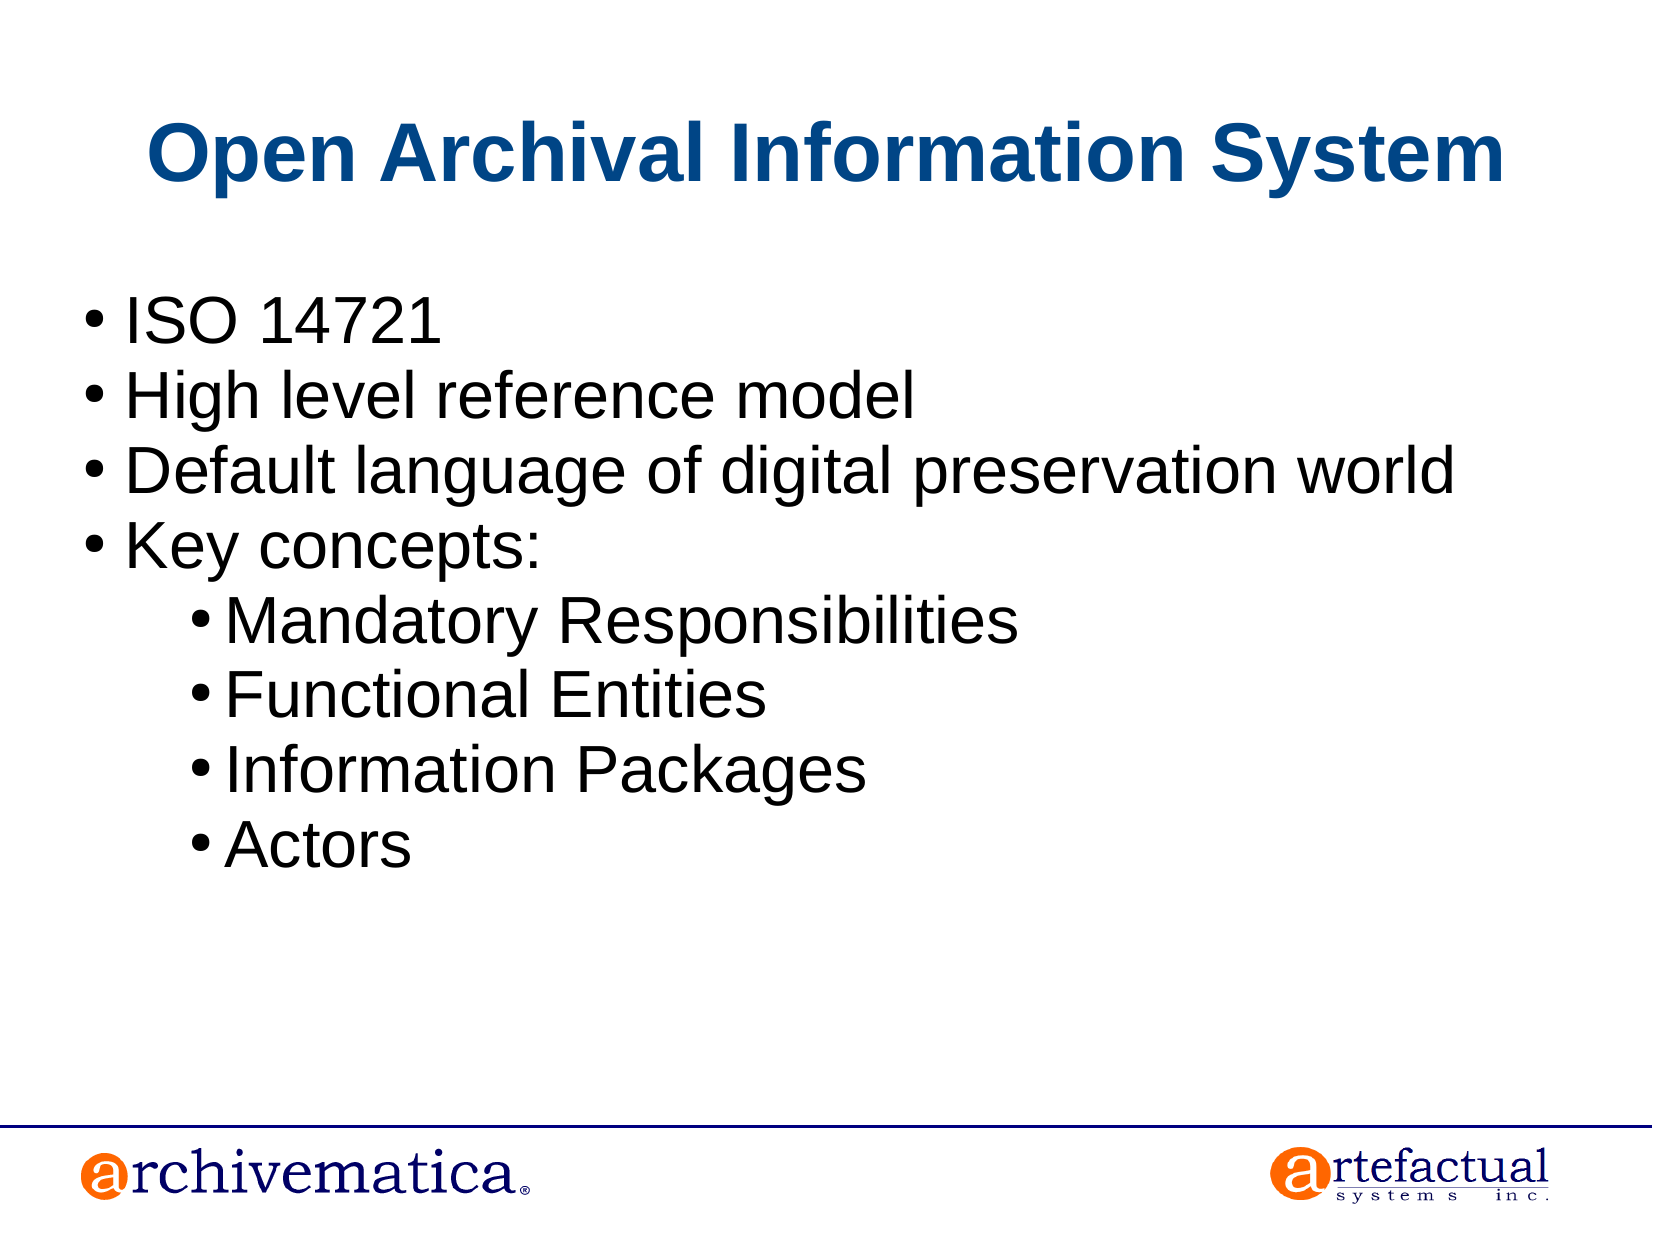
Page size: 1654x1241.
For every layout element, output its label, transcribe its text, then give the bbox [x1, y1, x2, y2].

title Open Archival Information System [0, 56, 1654, 250]
subtitle ISO 14721 High level reference model Default language of digital preservation world Key concepts: Mandatory Responsibilities Functional Entities Information Packages Actors [82, 102, 1571, 1063]
picture [1263, 1139, 1560, 1211]
picture [81, 1133, 531, 1216]
